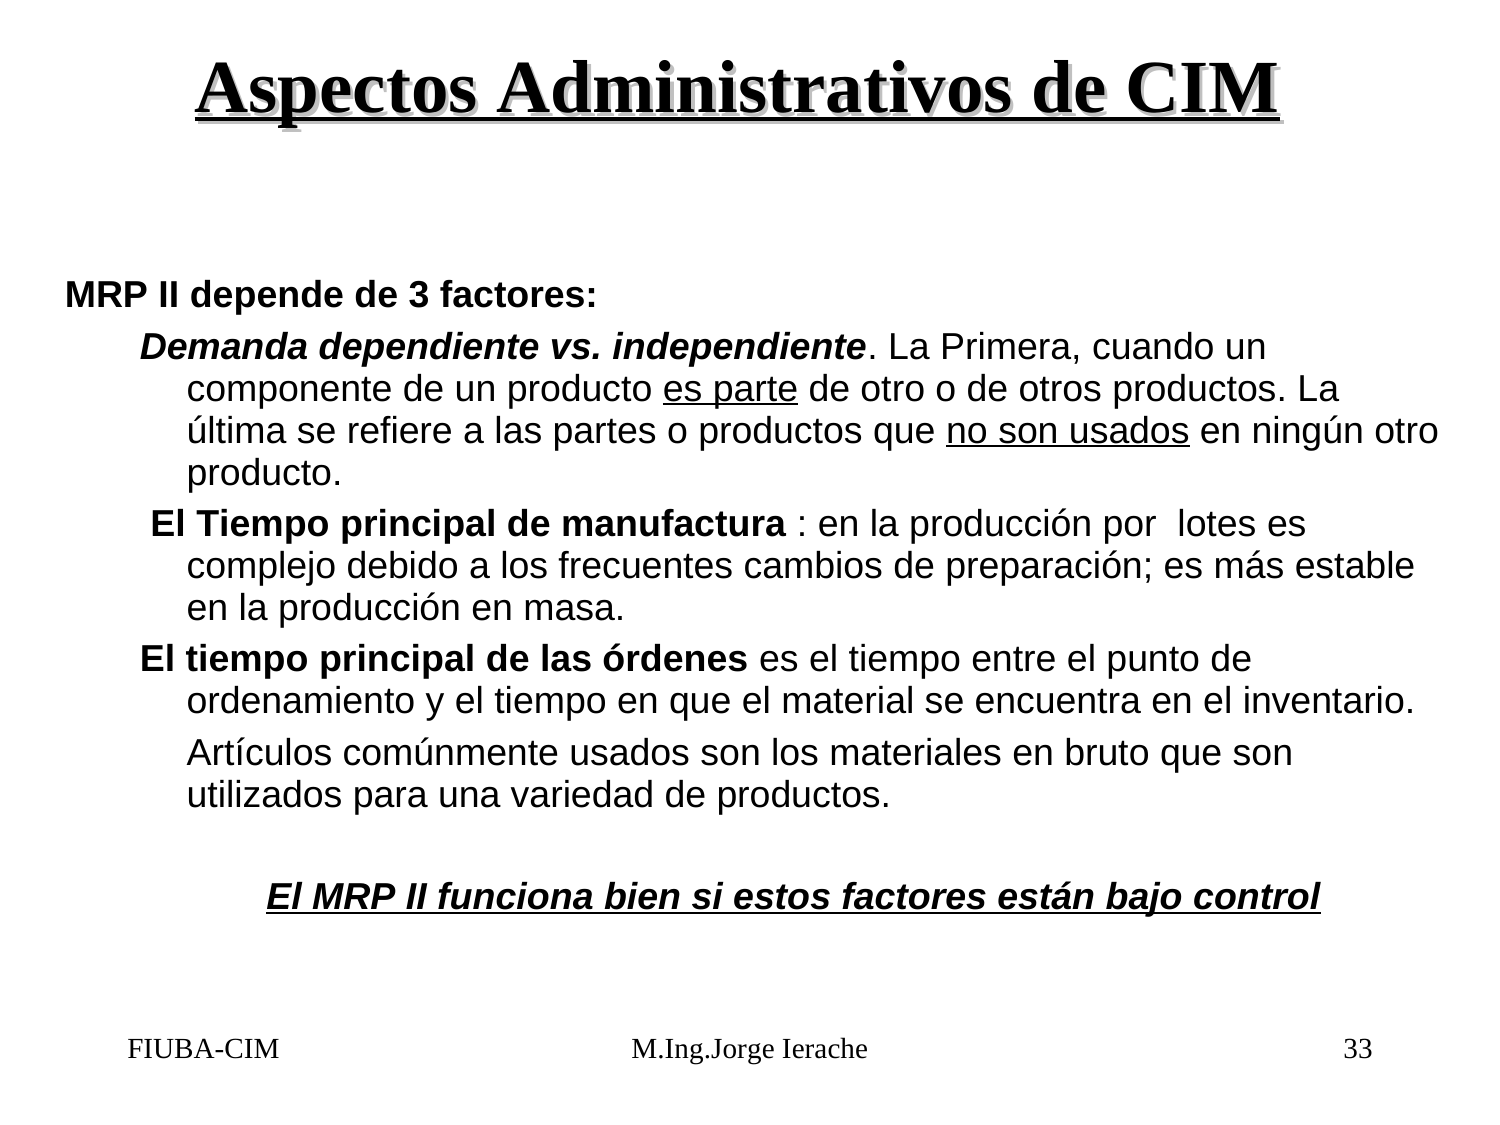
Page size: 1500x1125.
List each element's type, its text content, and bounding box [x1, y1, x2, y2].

list MRP II depende de 3 factores: Demanda dependiente vs. independiente. La Primera, cuando un componente de un producto es parte de otro o de otros productos. La última se refiere a las partes o productos que no son usados en ningún otro producto. El Tiempo principal de manufactura : en la producción por lotes es complejo debido a los frecuentes cambios de preparación; es más estable en la producción en masa. El tiempo principal de las órdenes es el tiempo entre el punto de ordenamiento y el tiempo en que el material se encuentra en el inventario. Artículos comúnmente usados son los materiales en bruto que son utilizados para una variedad de productos. El MRP II funciona bien si estos factores están bajo control [50, 266, 1463, 1052]
title Aspectos Administrativos de CIM [99, 0, 1375, 175]
